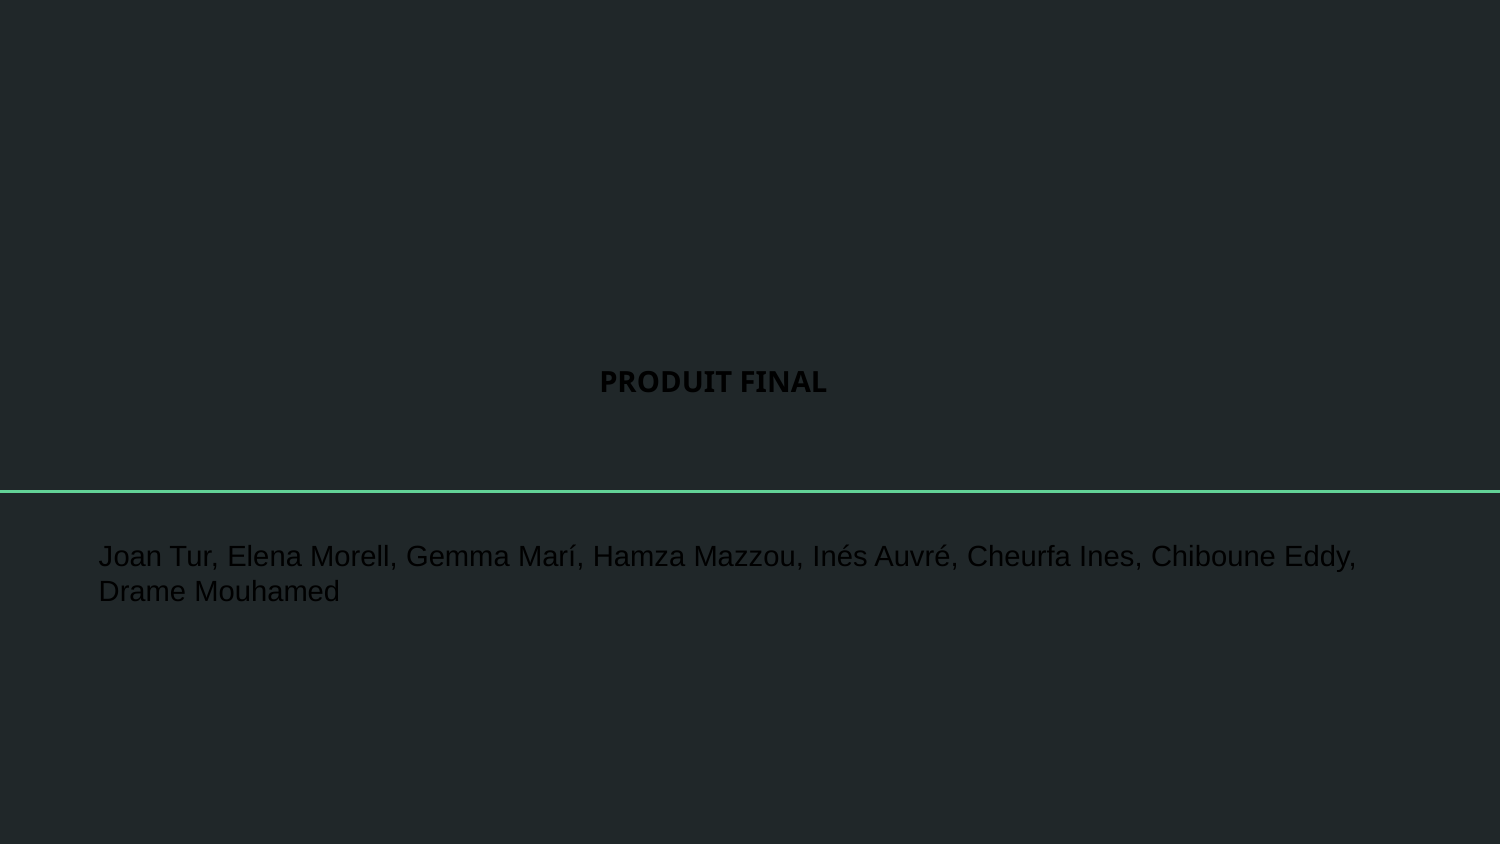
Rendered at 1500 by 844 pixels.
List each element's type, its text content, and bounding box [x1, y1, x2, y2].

subtitle Joan Tur, Elena Morell, Gemma Marí, Hamza Mazzou, Inés Auvré, Cheurfa Ines, Chiboune Eddy, Drame Mouhamed [83, 522, 1417, 626]
text_box PRODUIT FINAL [78, 355, 1349, 478]
